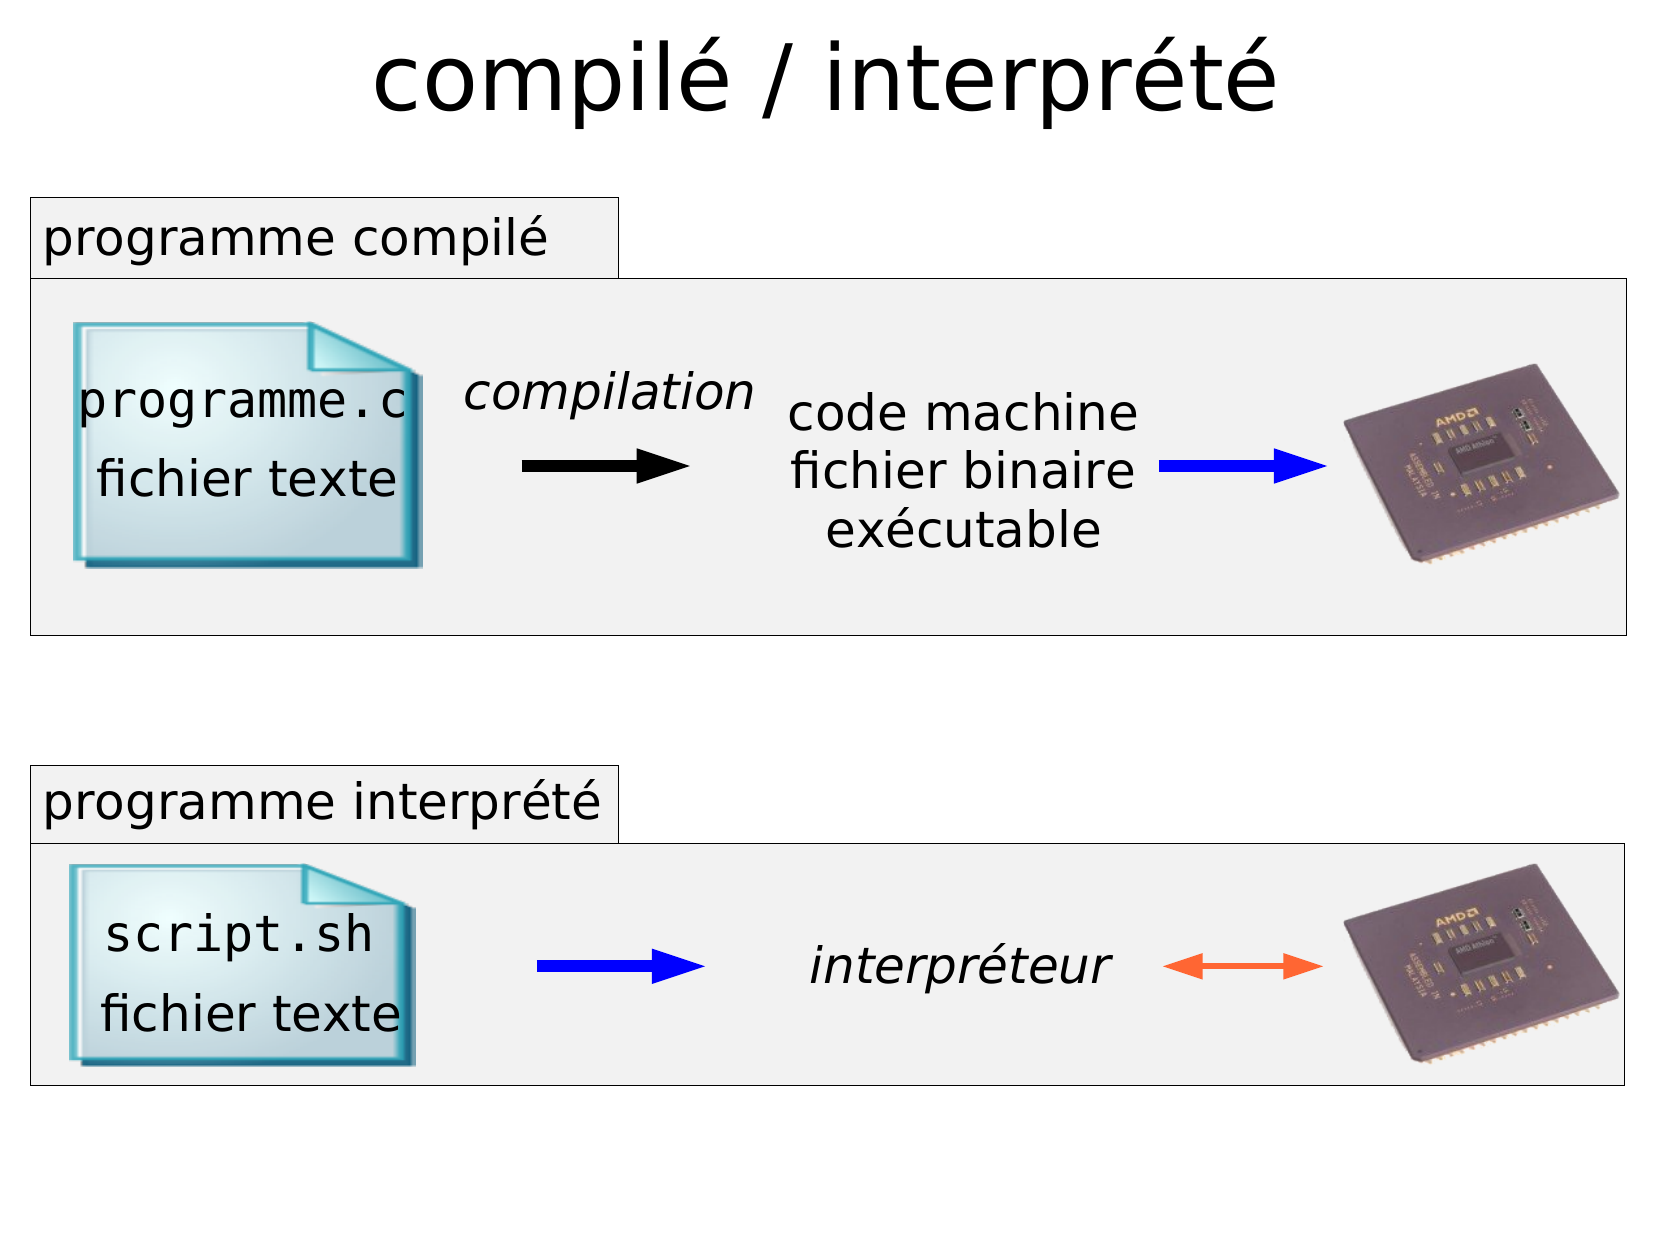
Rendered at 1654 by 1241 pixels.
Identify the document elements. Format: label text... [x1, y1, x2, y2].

text_box interpréteur [809, 937, 1112, 996]
text_box code machine fichier binaire exécutable [787, 384, 1140, 559]
picture [1331, 852, 1628, 1080]
text_box fichier texte [96, 450, 399, 509]
title compilé / interprété [84, 17, 1570, 140]
text_box [30, 197, 1627, 636]
text_box script.sh [103, 904, 374, 963]
text_box fichier texte [100, 984, 403, 1043]
text_box [30, 765, 1625, 1086]
text_box compilation [464, 363, 758, 422]
text_box programme compilé [42, 208, 551, 267]
text_box programme interprété [42, 773, 603, 832]
picture [1331, 352, 1628, 580]
picture [73, 321, 423, 569]
picture [69, 863, 416, 1067]
text_box programme.c [77, 370, 409, 430]
